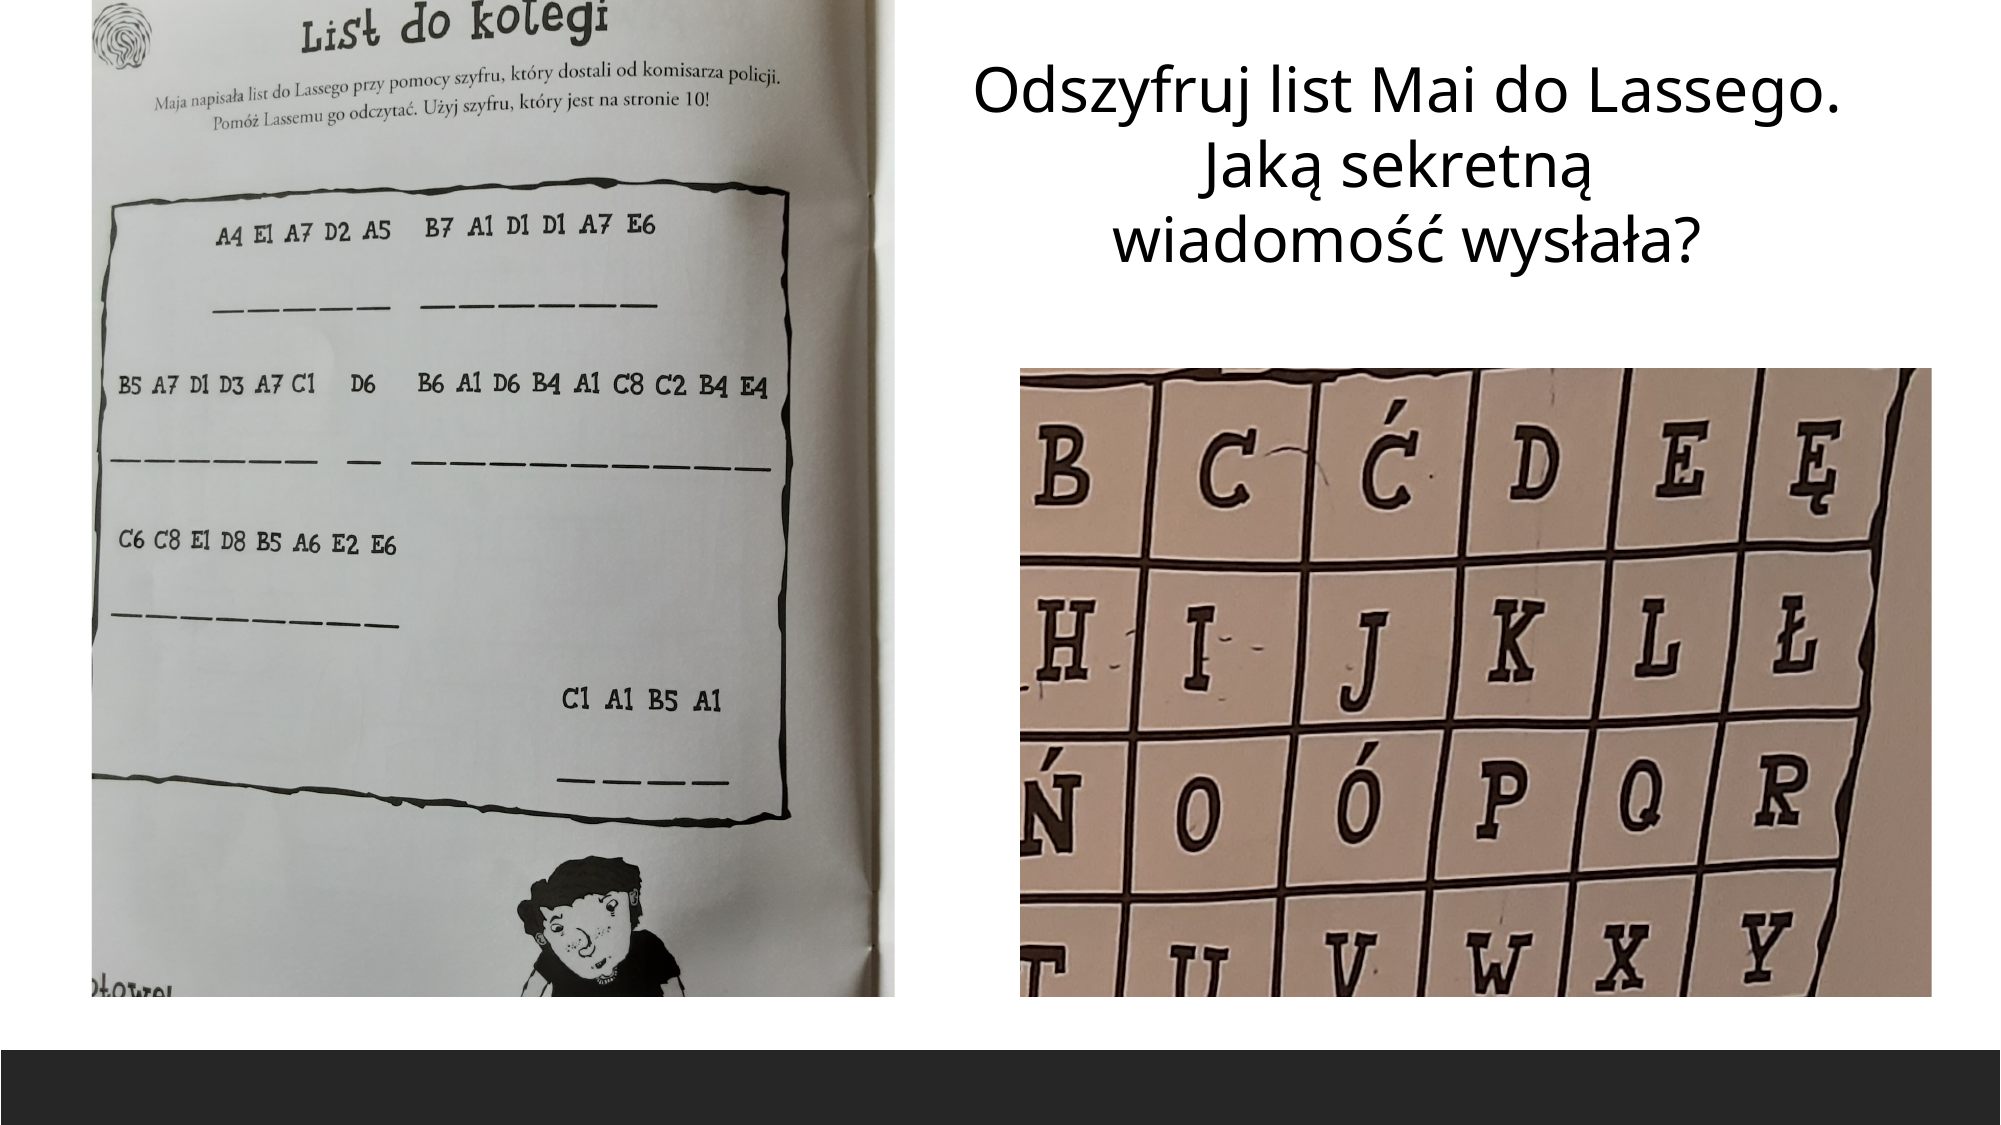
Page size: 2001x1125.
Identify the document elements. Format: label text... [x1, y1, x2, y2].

picture [91, 0, 895, 997]
text_box Odszyfruj list Mai do Lassego. Jaką sekretną wiadomość wysłała? [939, 42, 1877, 285]
picture [1020, 368, 1932, 997]
